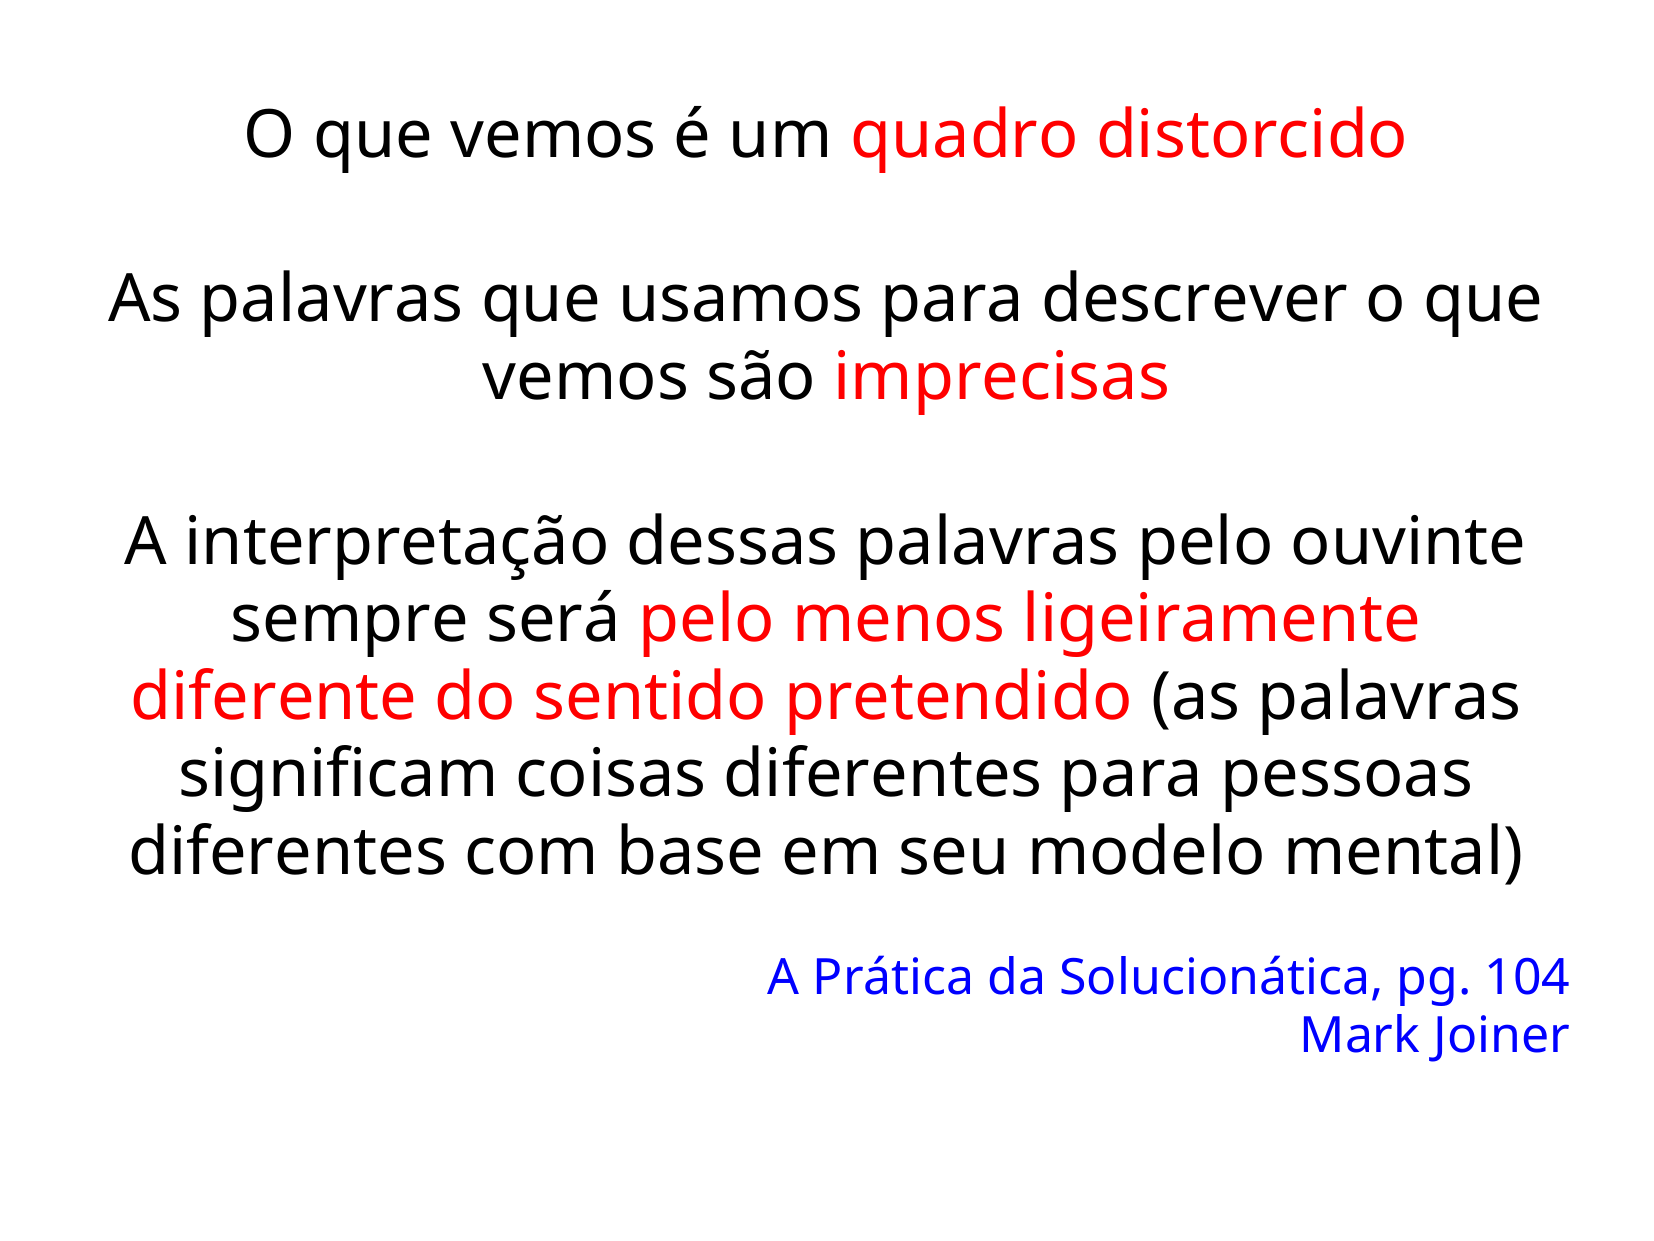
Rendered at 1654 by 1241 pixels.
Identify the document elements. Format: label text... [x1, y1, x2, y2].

text_box O que vemos é um quadro distorcido As palavras que usamos para descrever o que vemos são imprecisas A interpretação dessas palavras pelo ouvinte sempre será pelo menos ligeiramente diferente do sentido pretendido (as palavras significam coisas diferentes para pessoas diferentes com base em seu modelo mental) A Prática da Solucionática, pg. 104 Mark Joiner [82, 56, 1571, 1102]
